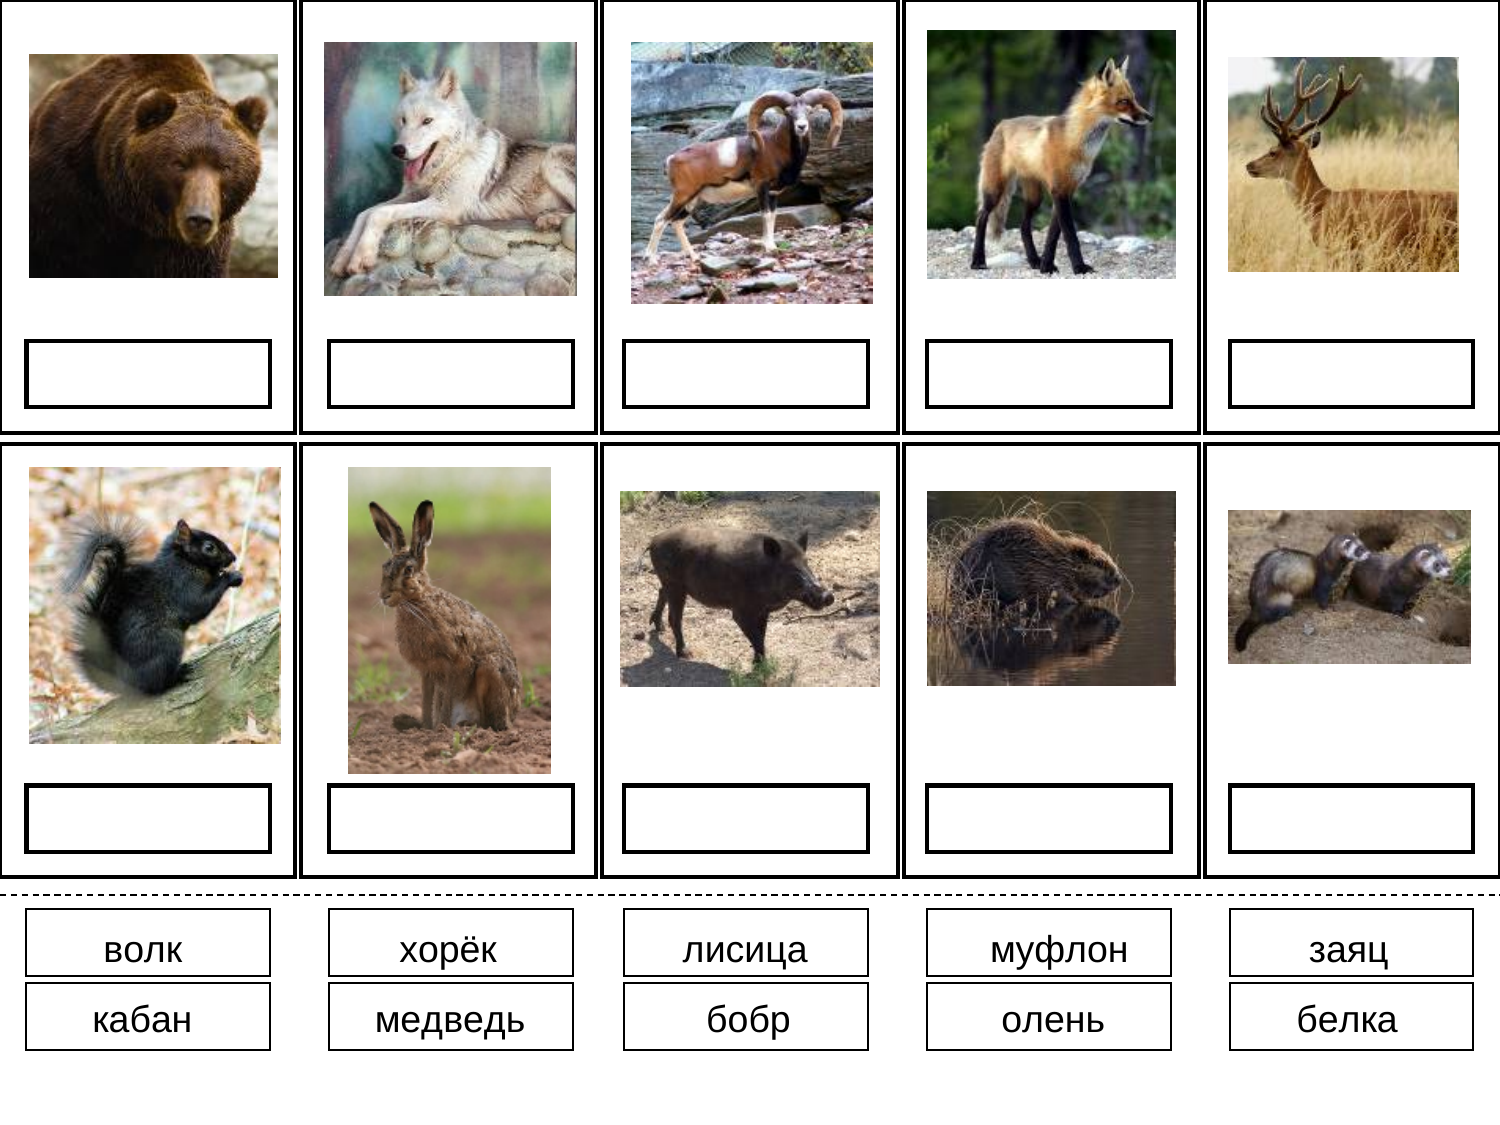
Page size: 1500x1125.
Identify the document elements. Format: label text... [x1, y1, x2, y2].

picture [29, 467, 281, 745]
text_box заяц [1294, 916, 1404, 978]
text_box [602, 444, 898, 877]
text_box [624, 983, 869, 1050]
text_box [927, 983, 1171, 1050]
text_box [927, 909, 1171, 977]
text_box хорёк [384, 916, 523, 978]
picture [631, 42, 873, 304]
text_box олень [986, 987, 1121, 1049]
text_box [0, 444, 296, 877]
text_box [903, 444, 1199, 877]
text_box муфлон [975, 916, 1144, 978]
text_box [0, 0, 296, 433]
text_box [329, 983, 573, 1050]
text_box [301, 0, 597, 433]
picture [620, 491, 880, 687]
picture [348, 467, 551, 774]
text_box белка [1281, 987, 1424, 1049]
text_box лисица [667, 916, 834, 978]
text_box [26, 909, 270, 977]
picture [324, 42, 577, 296]
text_box [903, 0, 1199, 433]
text_box волк [88, 916, 198, 978]
text_box [1204, 444, 1500, 877]
picture [29, 54, 278, 278]
text_box [301, 444, 597, 877]
picture [1228, 510, 1471, 664]
text_box [1229, 983, 1474, 1050]
text_box [329, 909, 573, 977]
text_box медведь [360, 987, 541, 1049]
text_box бобр [691, 987, 806, 1049]
text_box [624, 909, 869, 977]
text_box [602, 0, 898, 433]
text_box кабан [77, 987, 218, 1049]
picture [927, 30, 1176, 279]
picture [1228, 57, 1459, 272]
picture [927, 491, 1176, 686]
text_box [1204, 0, 1500, 433]
text_box [1229, 909, 1474, 977]
text_box [26, 983, 270, 1050]
